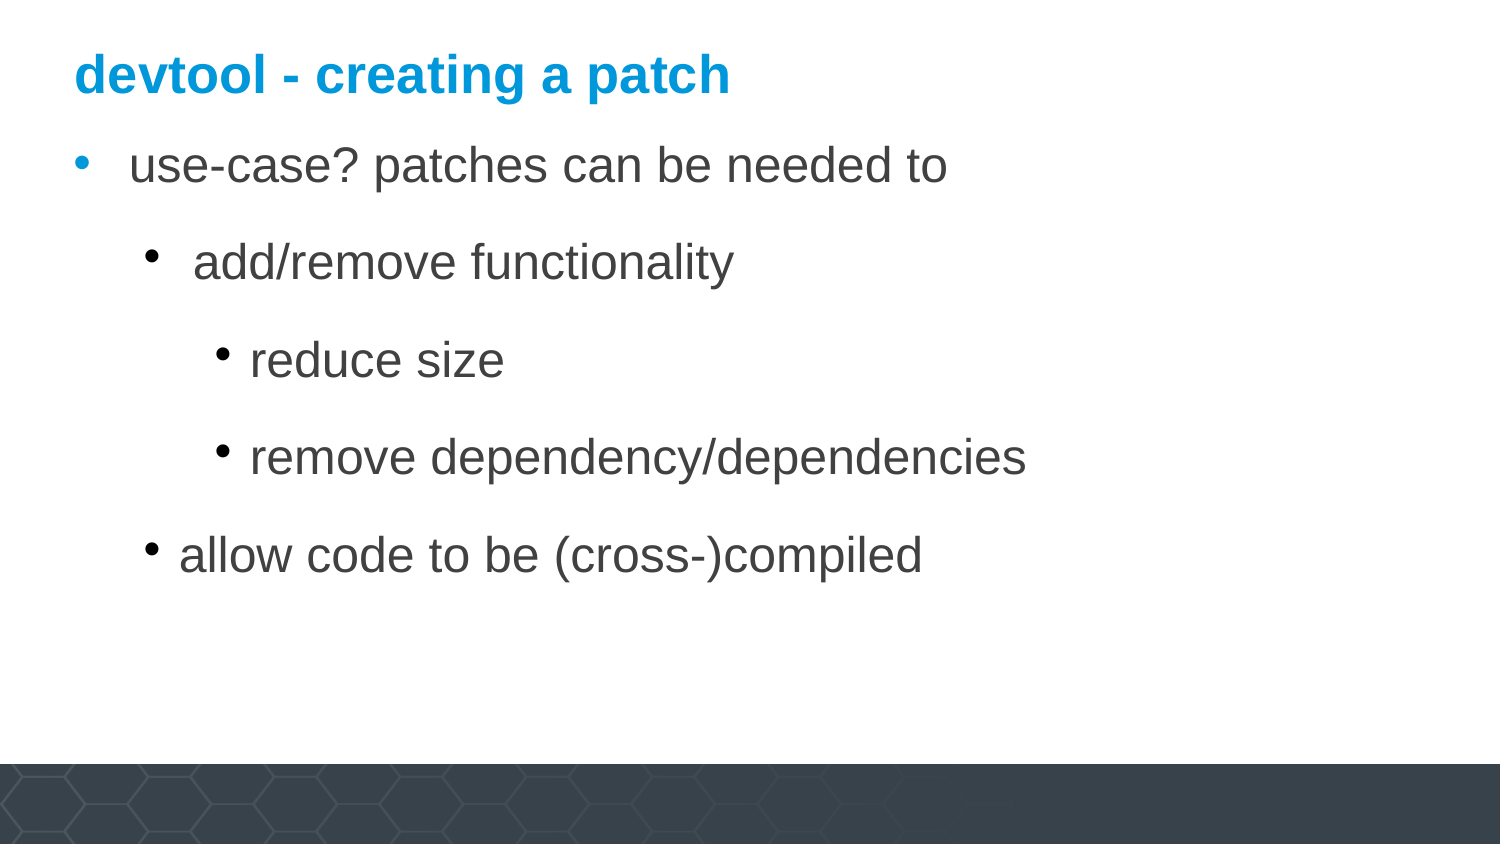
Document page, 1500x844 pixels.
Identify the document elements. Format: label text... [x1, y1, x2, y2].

text_box devtool - creating a patch [74, 50, 1424, 159]
picture [0, 0, 1500, 844]
text_box use-case? patches can be needed to add/remove functionality reduce size remove dependency/dependencies allow code to be (cross-)compiled [72, 132, 1422, 743]
